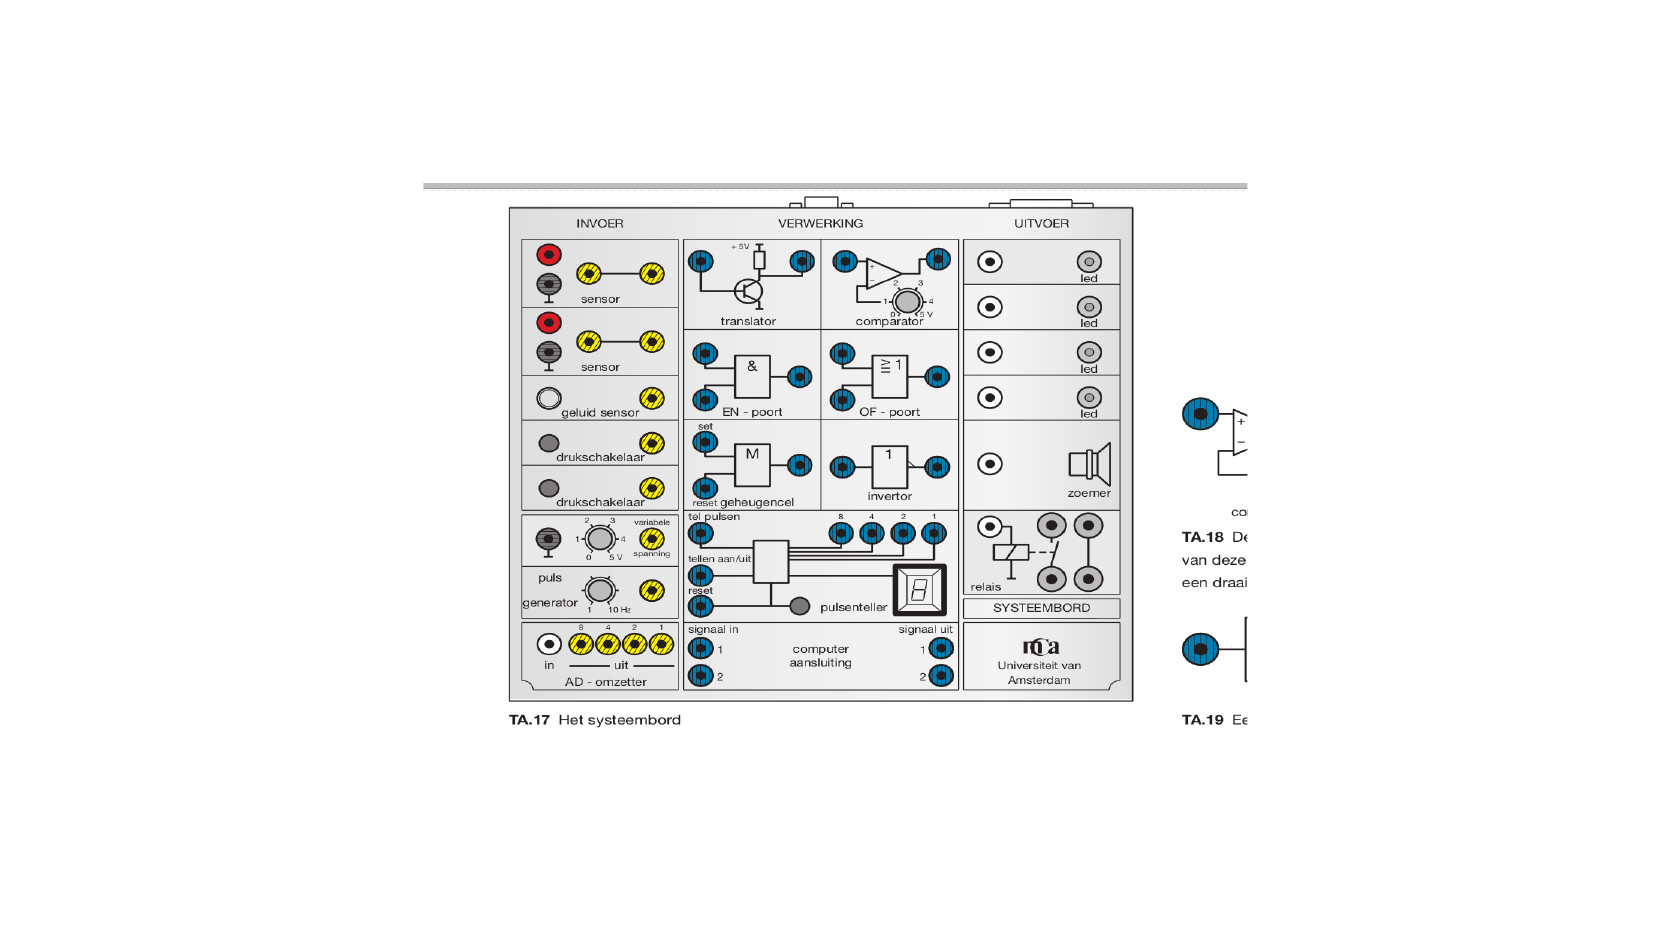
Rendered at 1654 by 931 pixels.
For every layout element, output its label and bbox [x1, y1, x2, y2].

picture [423, 183, 1248, 757]
